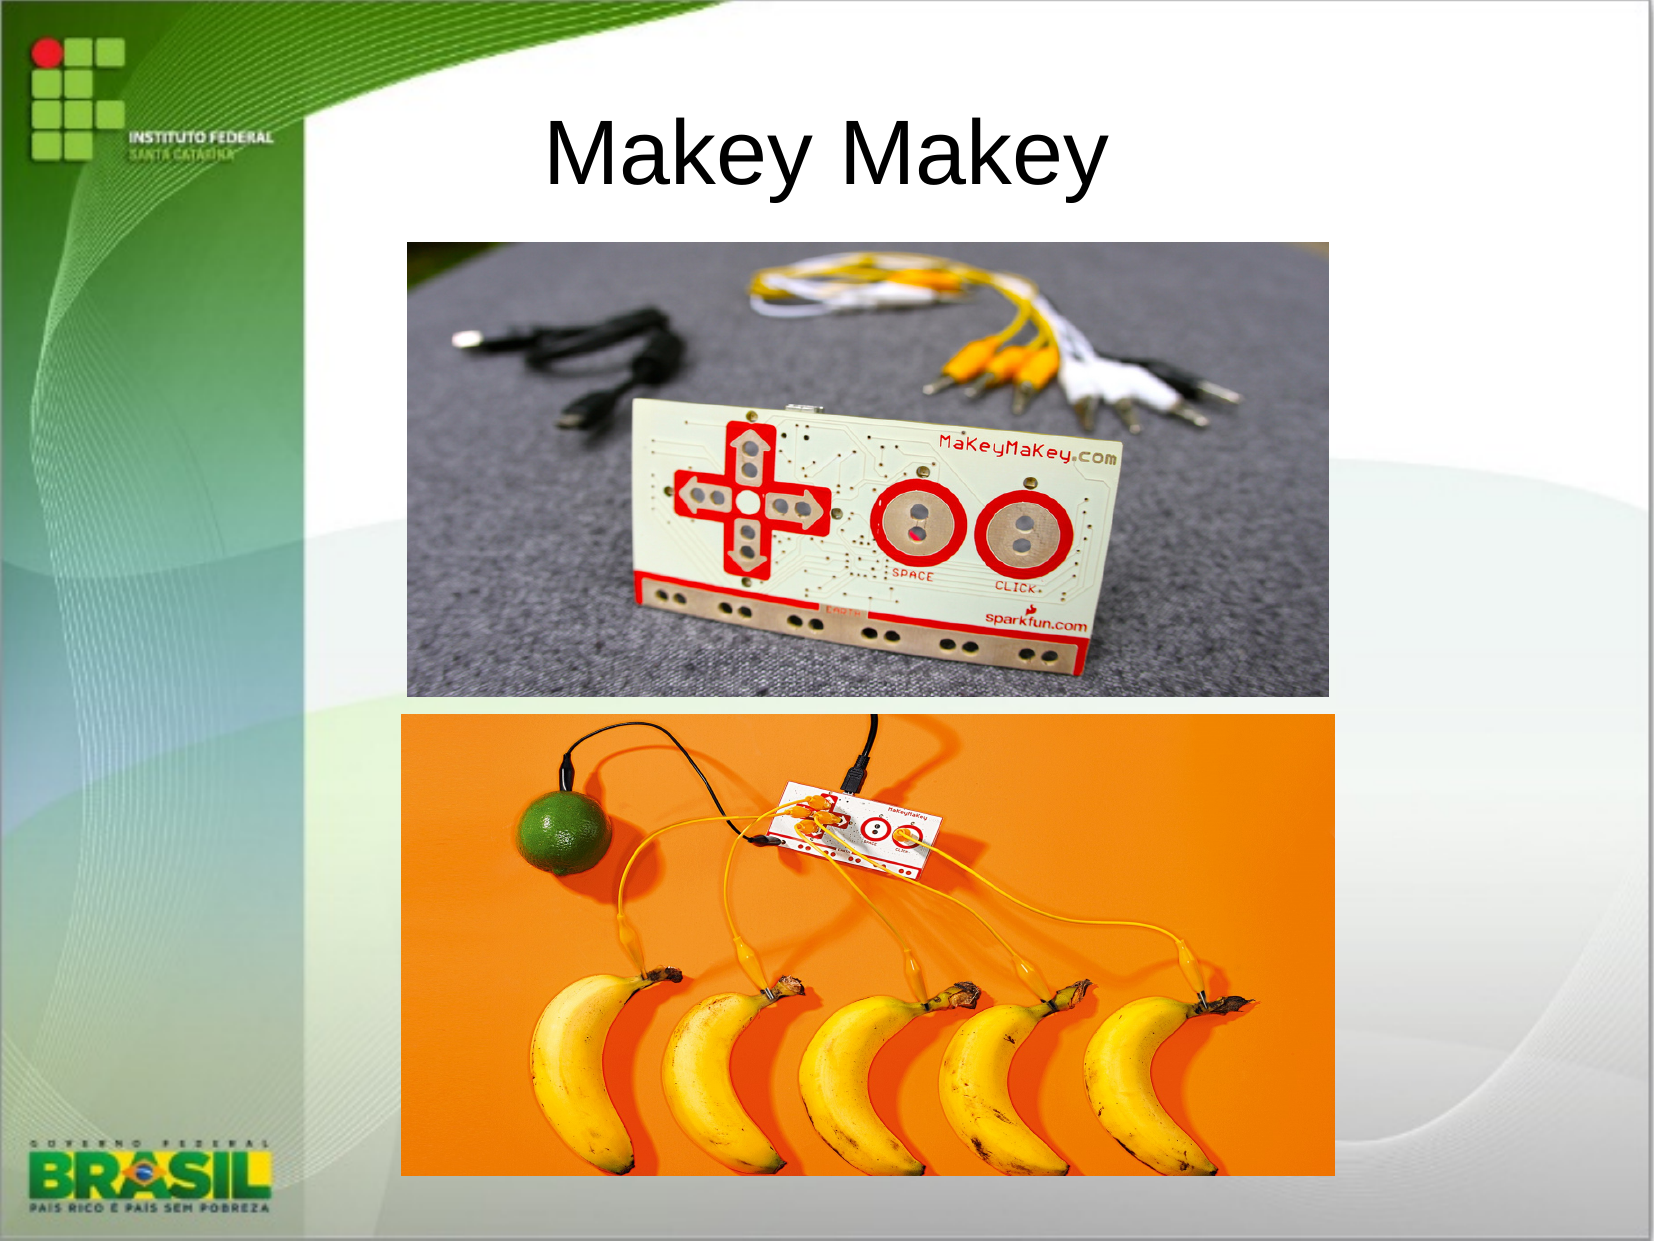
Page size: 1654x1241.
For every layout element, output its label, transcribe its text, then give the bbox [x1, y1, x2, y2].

picture [0, 0, 1654, 1241]
title Makey Makey [82, 49, 1571, 257]
